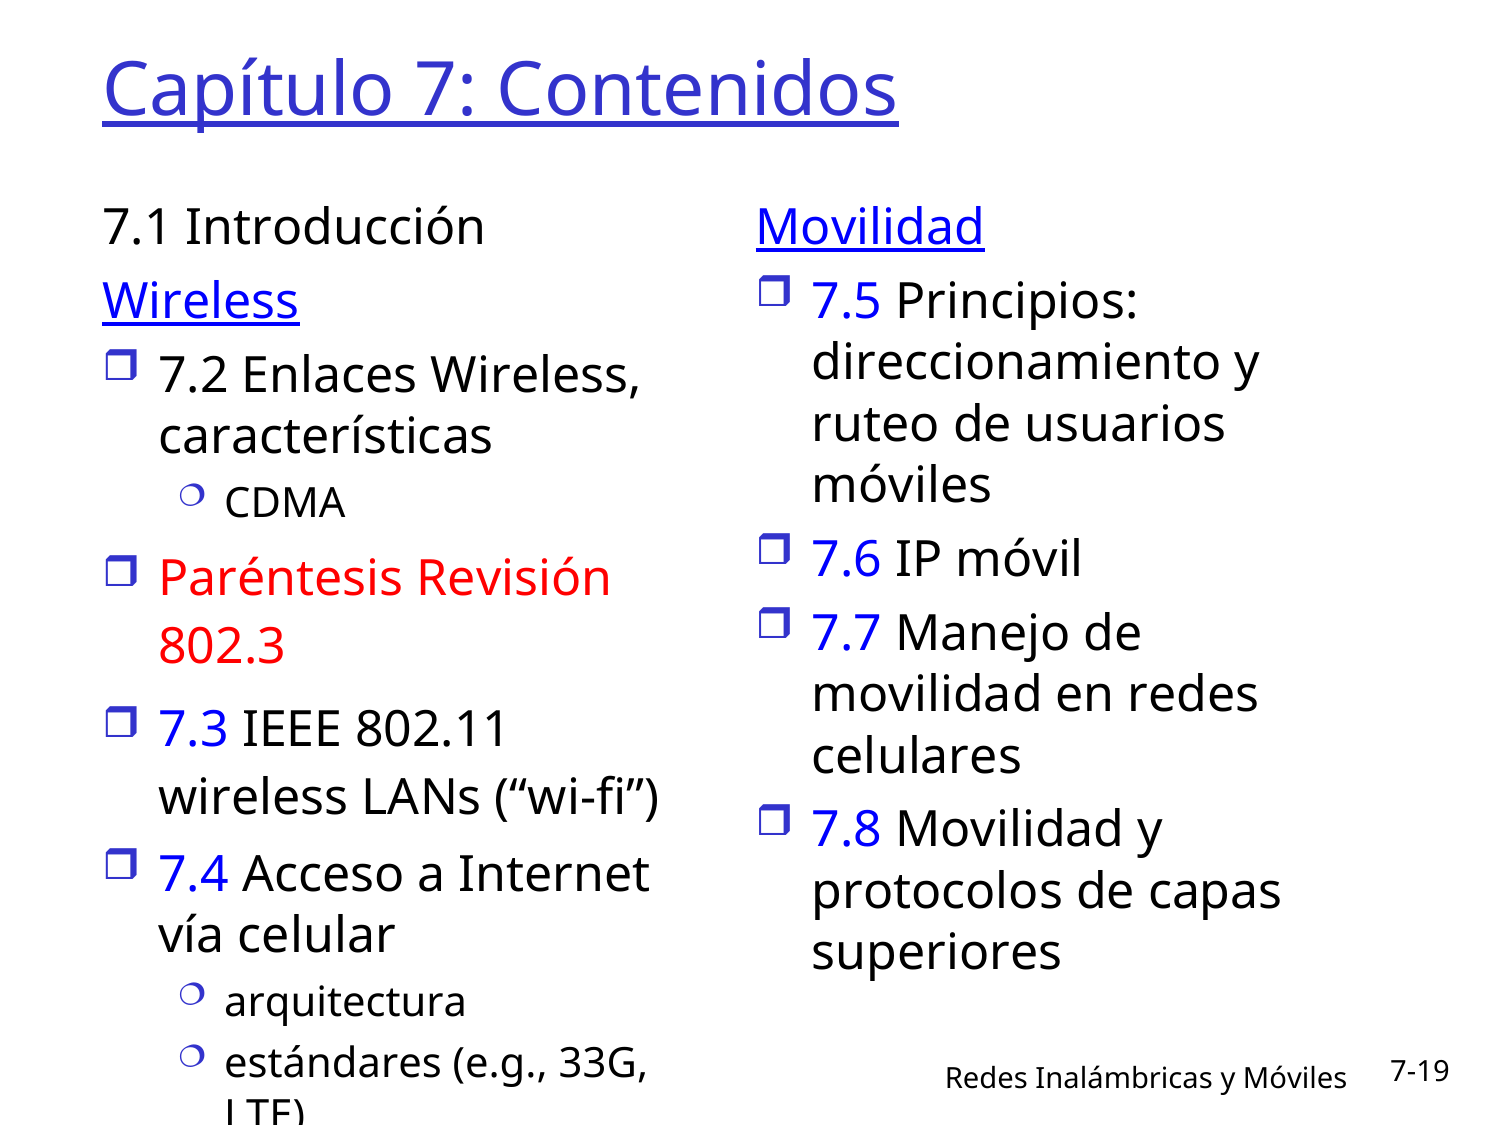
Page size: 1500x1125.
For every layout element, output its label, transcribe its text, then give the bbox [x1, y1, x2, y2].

title Capítulo 7: Contenidos [87, 23, 1363, 150]
list Movilidad 7.5 Principios: direccionamiento y ruteo de usuarios móviles 7.6 IP móvil 7.7 Manejo de movilidad en redes celulares 7.8 Movilidad y protocolos de capas superiores [740, 187, 1363, 1013]
list 7.1 Introducción Wireless 7.2 Enlaces Wireless, características CDMA Paréntesis Revisión 802.3 7.3 IEEE 802.11 wireless LANs (“wi-fi”) 7.4 Acceso a Internet vía celular arquitectura estándares (e.g., 33G, LTE) [87, 187, 710, 1081]
